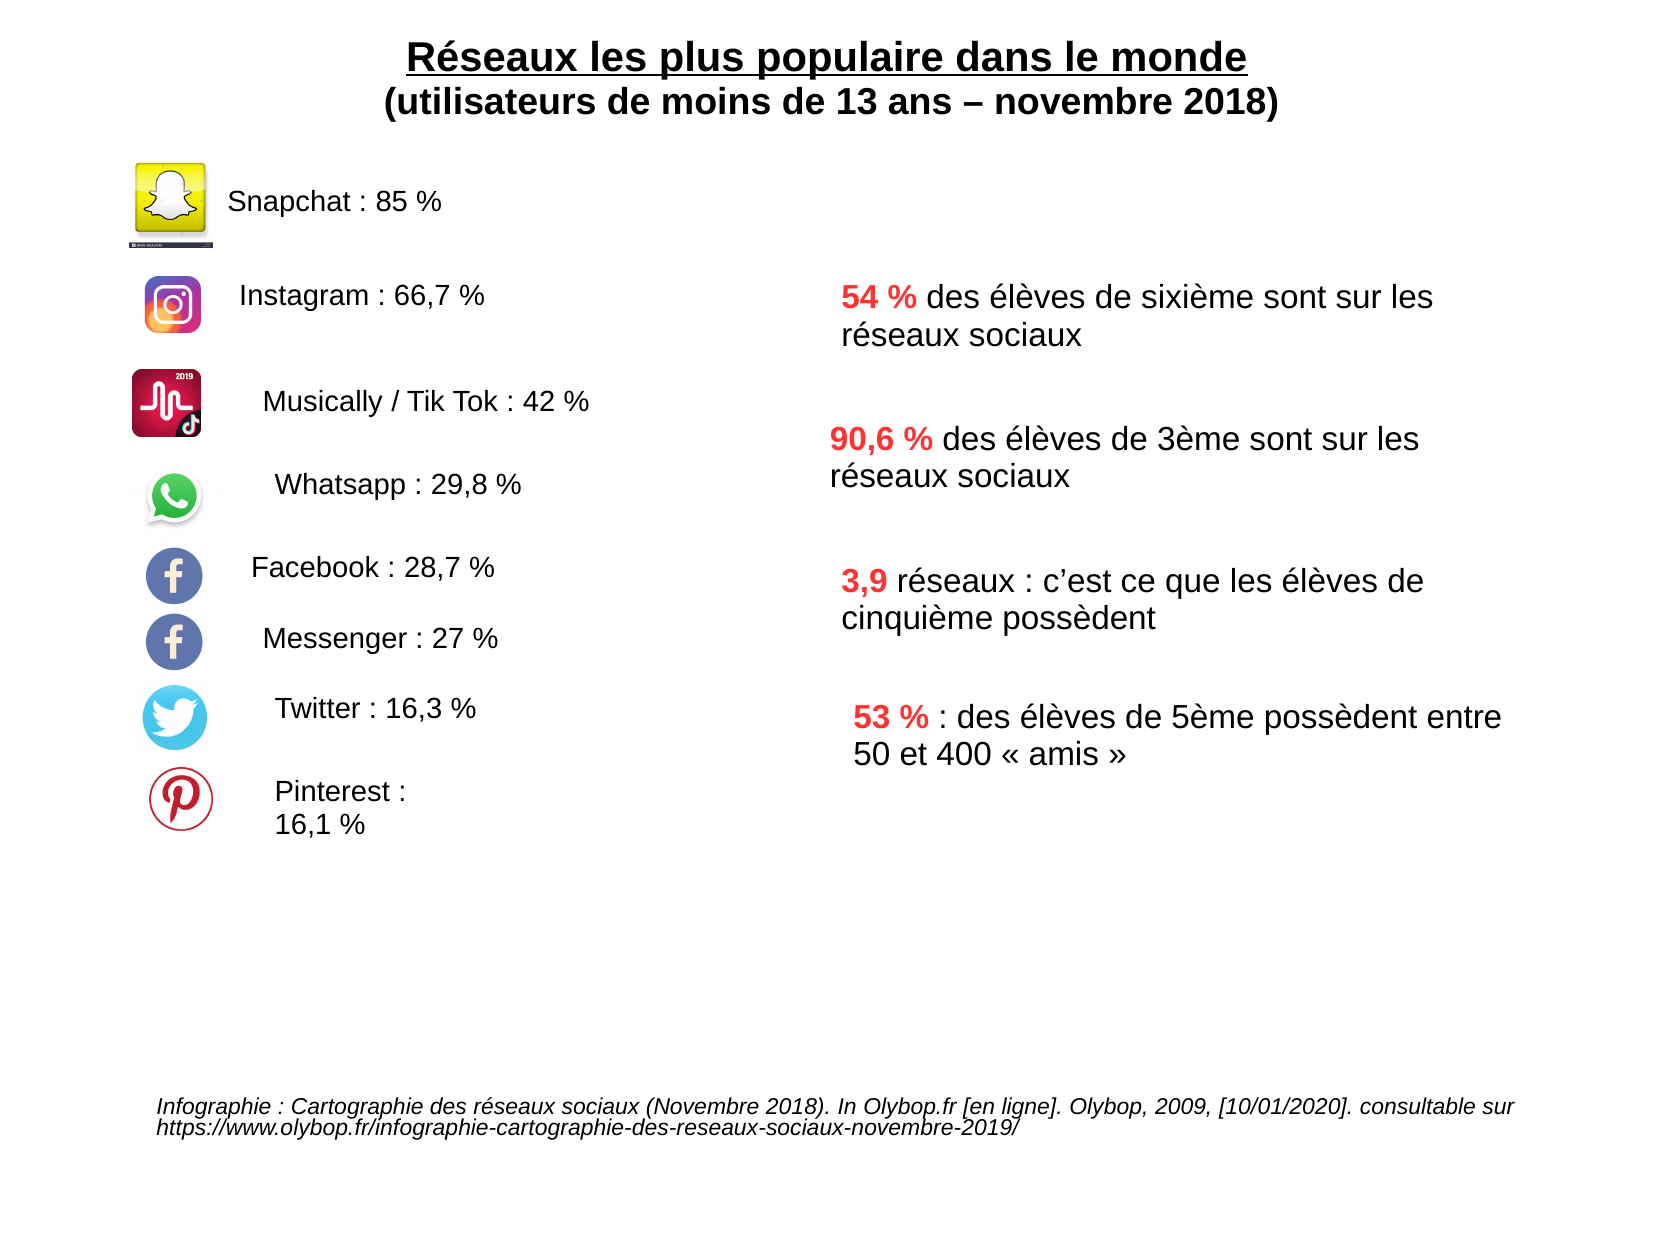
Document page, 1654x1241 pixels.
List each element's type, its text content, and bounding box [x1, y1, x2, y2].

picture [129, 159, 213, 249]
text_box Twitter : 16,3 % [259, 685, 579, 733]
text_box Instagram : 66,7 % [224, 271, 508, 320]
picture [141, 609, 206, 674]
text_box Musically / Tik Tok : 42 % [248, 377, 626, 426]
text_box 54 % des élèves de sixième sont sur les réseaux sociaux [826, 271, 1536, 361]
picture [149, 767, 213, 832]
picture [132, 369, 201, 438]
text_box 53 % : des élèves de 5ème possèdent entre 50 et 400 « amis » [838, 690, 1524, 780]
picture [138, 276, 201, 343]
text_box Facebook : 28,7 % [236, 543, 520, 591]
picture [137, 680, 213, 756]
text_box 90,6 % des élèves de 3ème sont sur les réseaux sociaux [814, 413, 1489, 503]
text_box 3,9 réseaux : c’est ce que les élèves de cinquième possèdent [826, 555, 1548, 644]
text_box Pinterest : 16,1 % [259, 767, 520, 849]
text_box Infographie : Cartographie des réseaux sociaux (Novembre 2018). In Olybop.fr [en ligne]. Olybop, 2009, [10/01/2020]. consultable sur https://www.olybop.fr/infographie-cartographie-des-reseaux-sociaux-novembre-2019/ [141, 1086, 1548, 1127]
text_box Whatsapp : 29,8 % [259, 460, 591, 509]
text_box Snapchat : 85 % [213, 177, 733, 225]
picture [118, 444, 230, 608]
title Réseaux les plus populaire dans le monde (utilisateurs de moins de 13 ans – novembre 2018) [82, 33, 1571, 123]
text_box Messenger : 27 % [248, 614, 520, 662]
